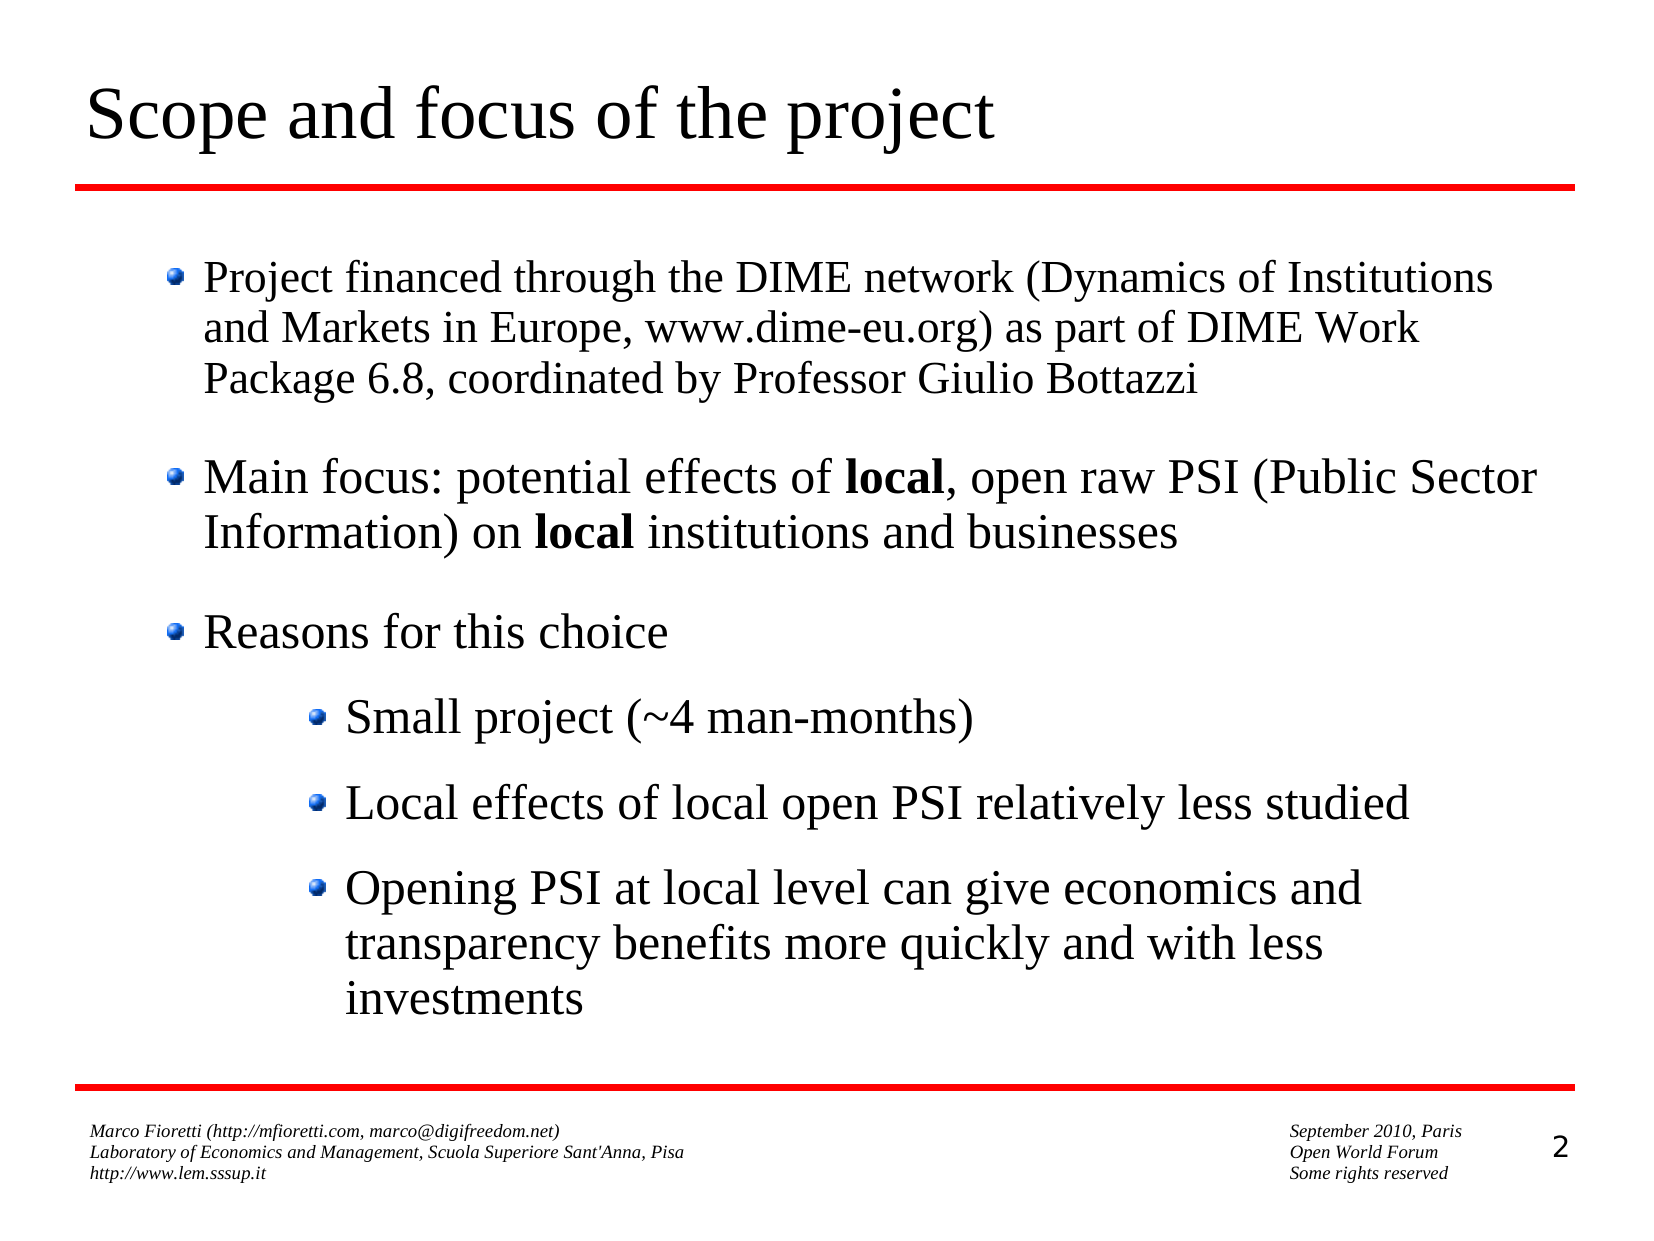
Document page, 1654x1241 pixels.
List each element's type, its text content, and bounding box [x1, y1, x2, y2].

title [82, 49, 1571, 257]
text_box Scope and focus of the project [70, 64, 1551, 162]
text_box Project financed through the DIME network (Dynamics of Institutions and Markets in Europe, www.dime-eu.org) as part of DIME Work Package 6.8, coordinated by Professor Giulio Bottazzi Main focus: potential effects of local, open raw PSI (Public Sector Information) on local institutions and businesses Reasons for this choice Small project (~4 man-months) Local effects of local open PSI relatively less studied Opening PSI at local level can give economics and transparency benefits more quickly and with less investments [82, 257, 1561, 1055]
text_box Marco Fioretti (http://mfioretti.com, marco@digifreedom.net) September 2010, Paris Laboratory of Economics and Management, Scuola Superiore Sant'Anna, Pisa Open World Forum http://www.lem.sssup.it Some rights reserved [75, 1113, 1527, 1201]
